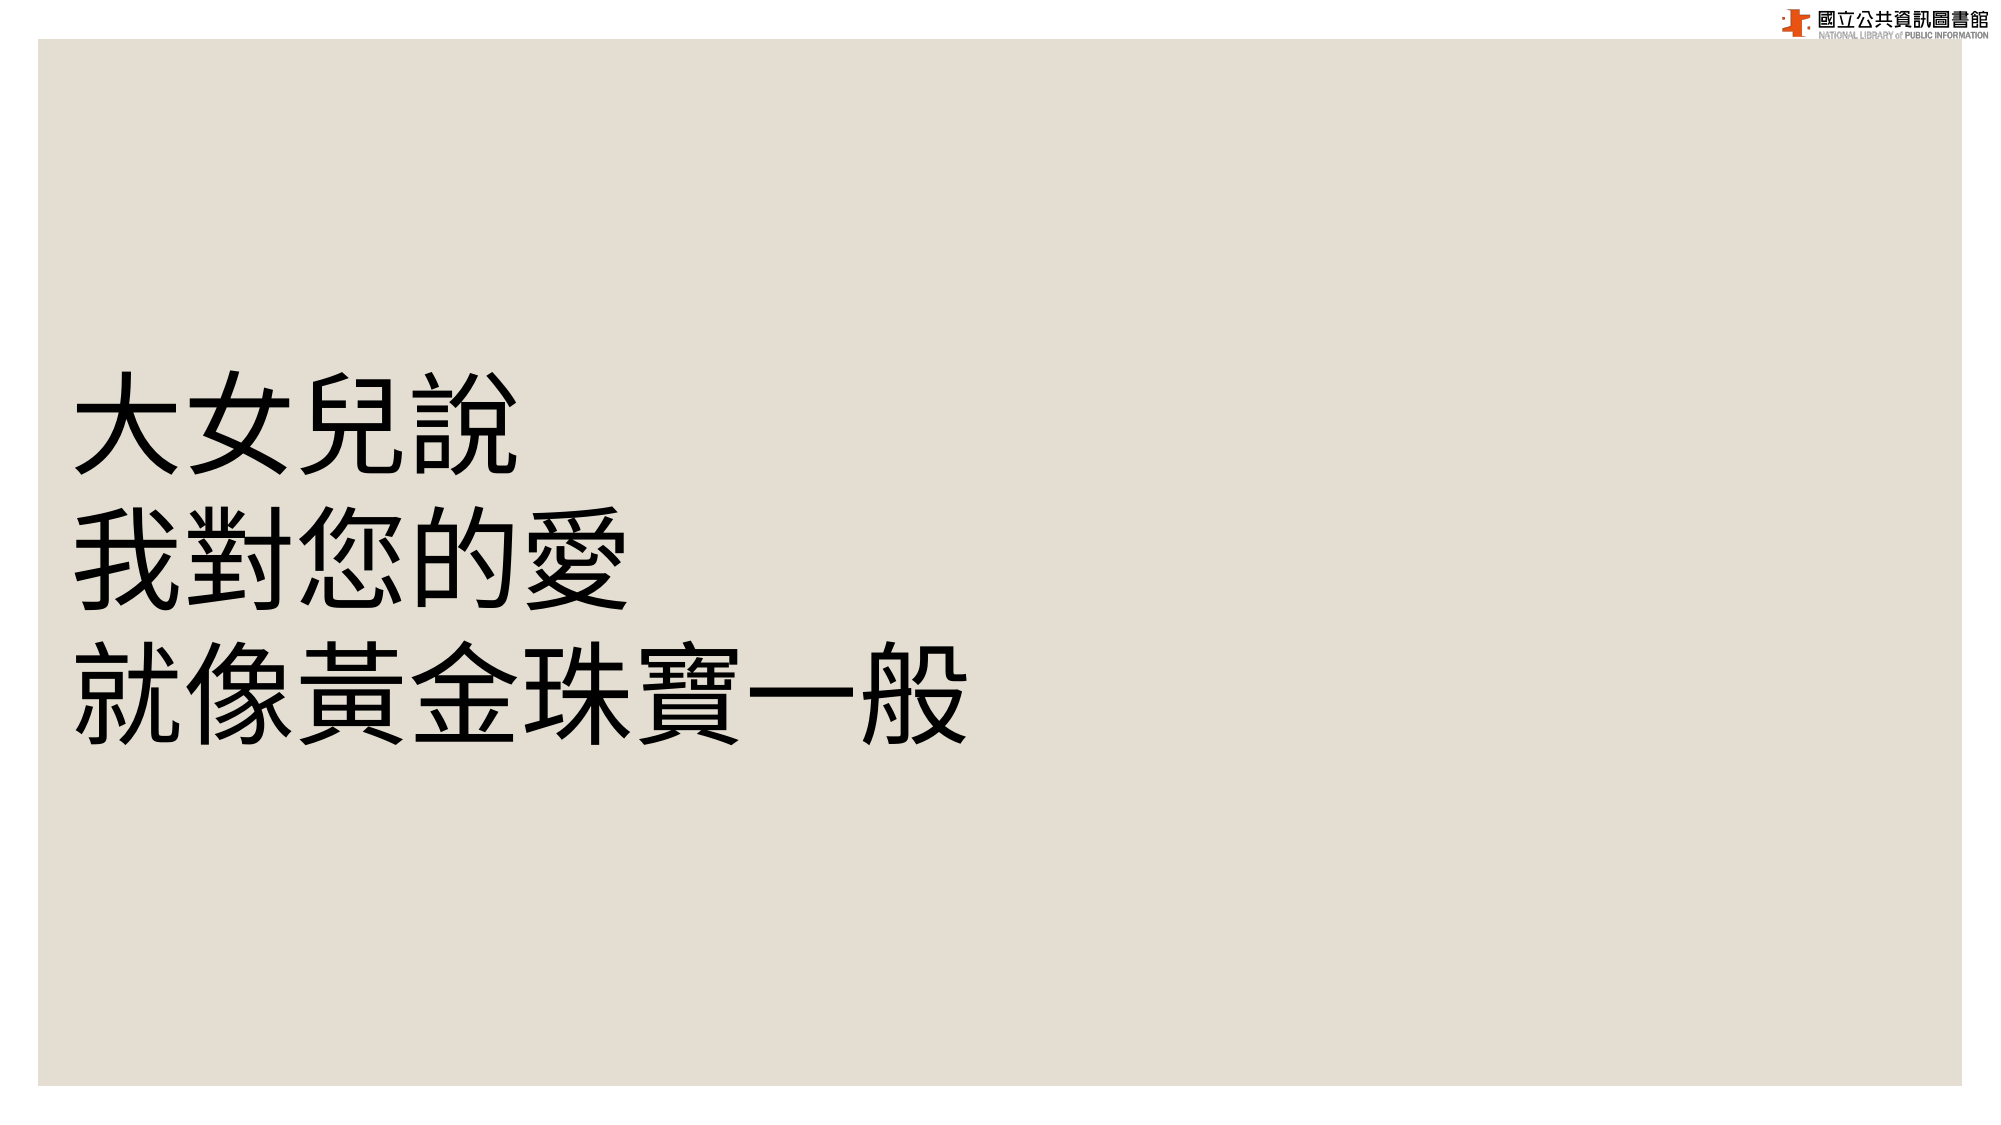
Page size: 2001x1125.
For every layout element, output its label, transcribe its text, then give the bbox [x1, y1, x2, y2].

text_box 大女兒說 我對您的愛 就像黃金珠寶一般 [55, 346, 996, 771]
